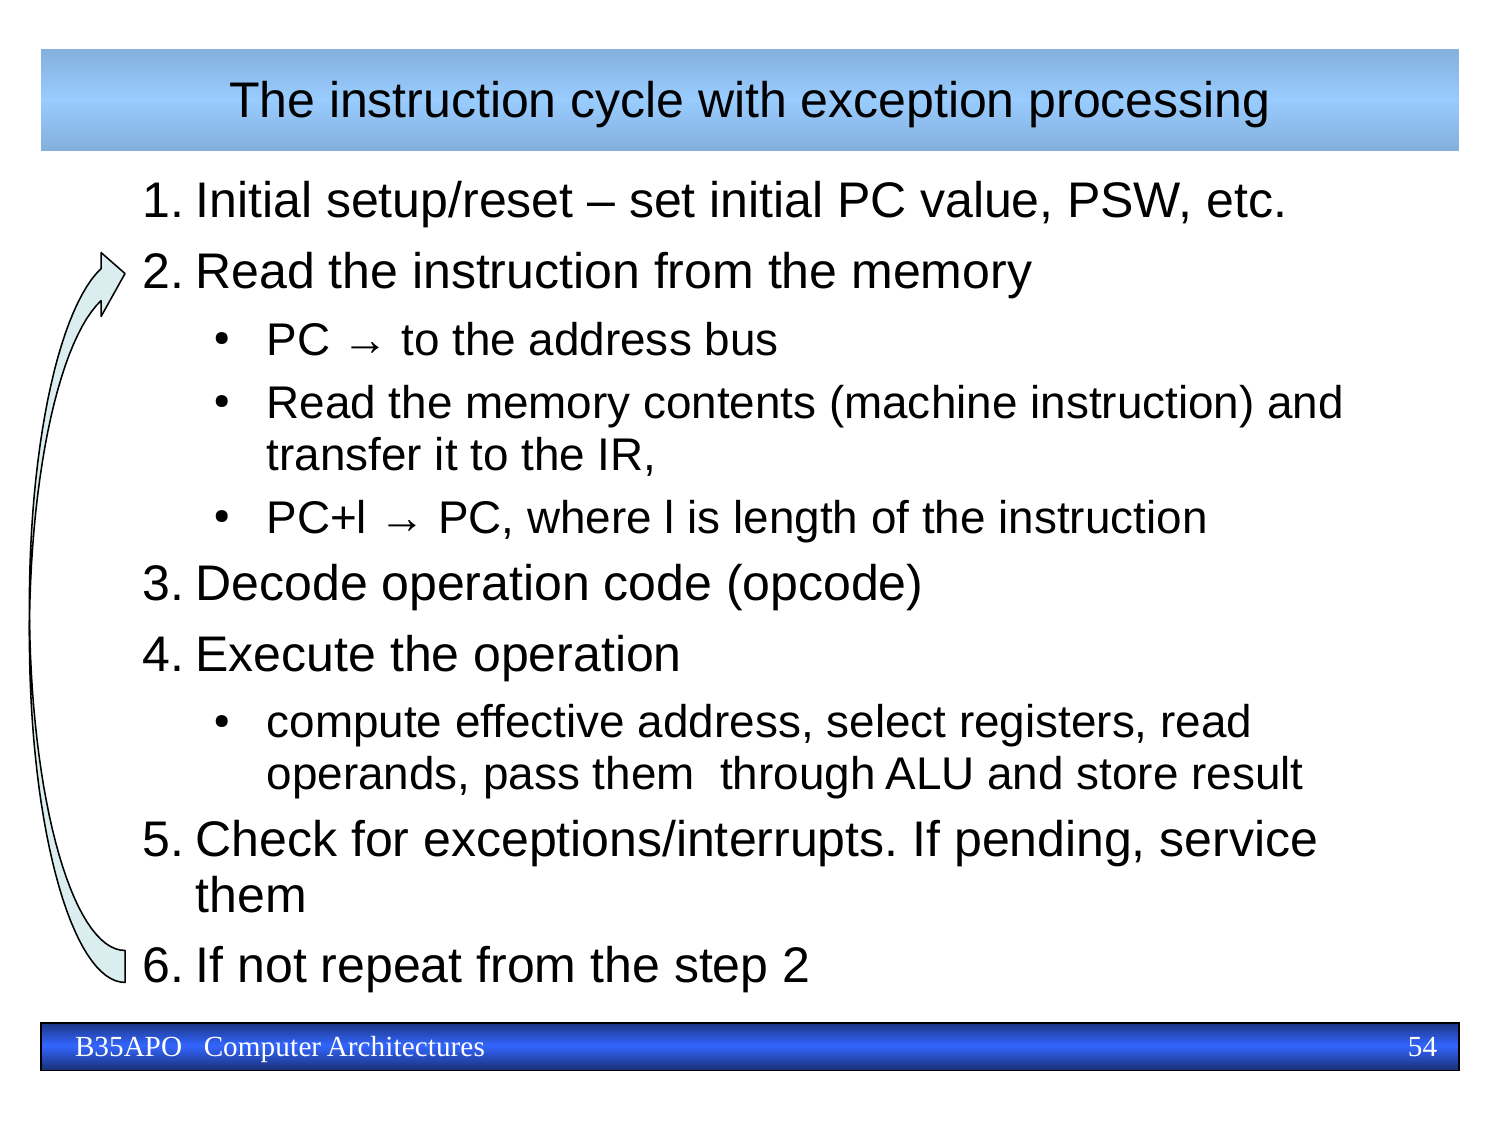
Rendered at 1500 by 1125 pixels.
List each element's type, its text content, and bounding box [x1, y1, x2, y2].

text_box [29, 252, 126, 983]
list Initial setup/reset – set initial PC value, PSW, etc. Read the instruction from the memory PC → to the address bus Read the memory contents (machine instruction) and transfer it to the IR, PC+l → PC, where l is length of the instruction Decode operation code (opcode) Execute the operation compute effective address, select registers, read operands, pass them through ALU and store result Check for exceptions/interrupts. If pending, service them If not repeat from the step 2 [124, 172, 1438, 1000]
title The instruction cycle with exception processing [41, 49, 1459, 151]
